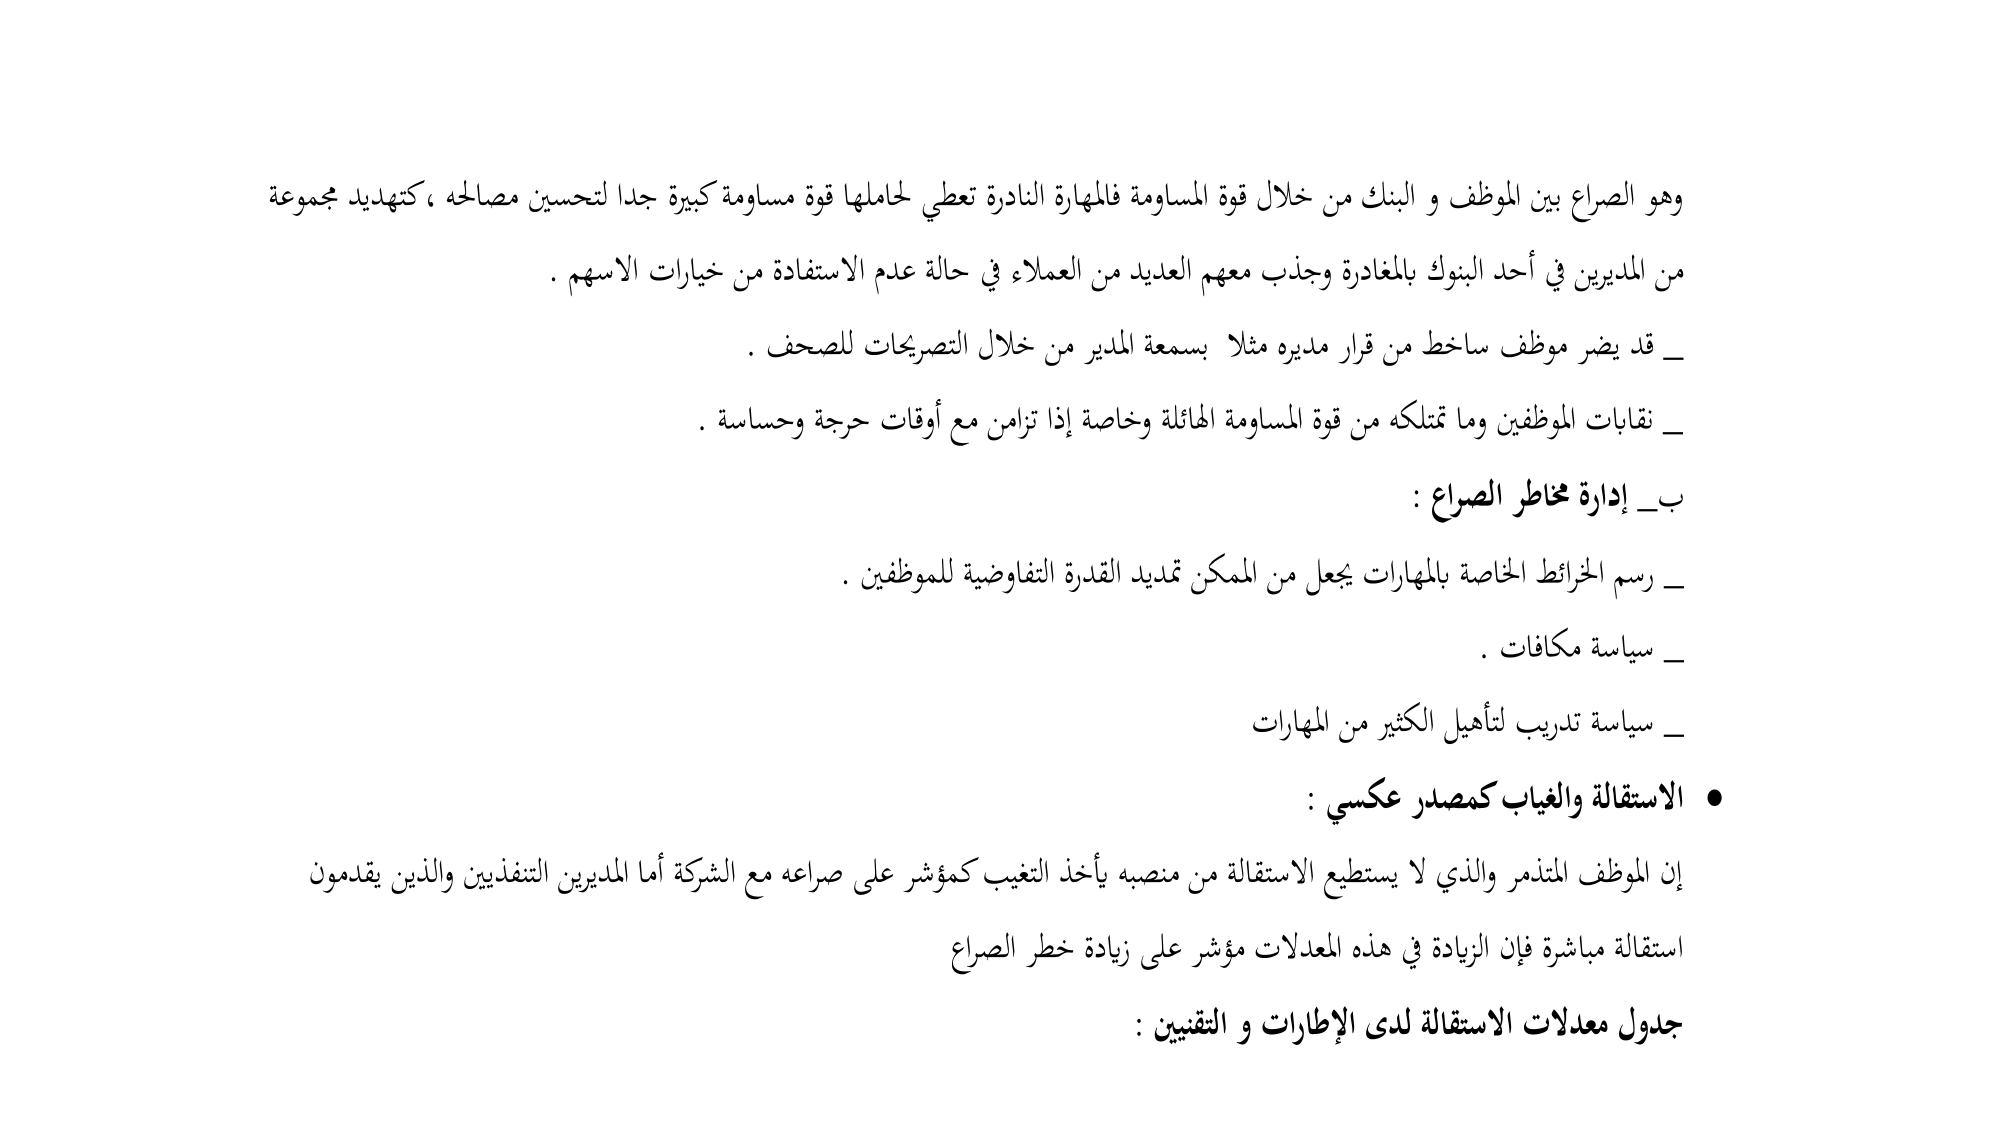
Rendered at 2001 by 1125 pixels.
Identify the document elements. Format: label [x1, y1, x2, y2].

picture [222, 53, 1778, 1071]
